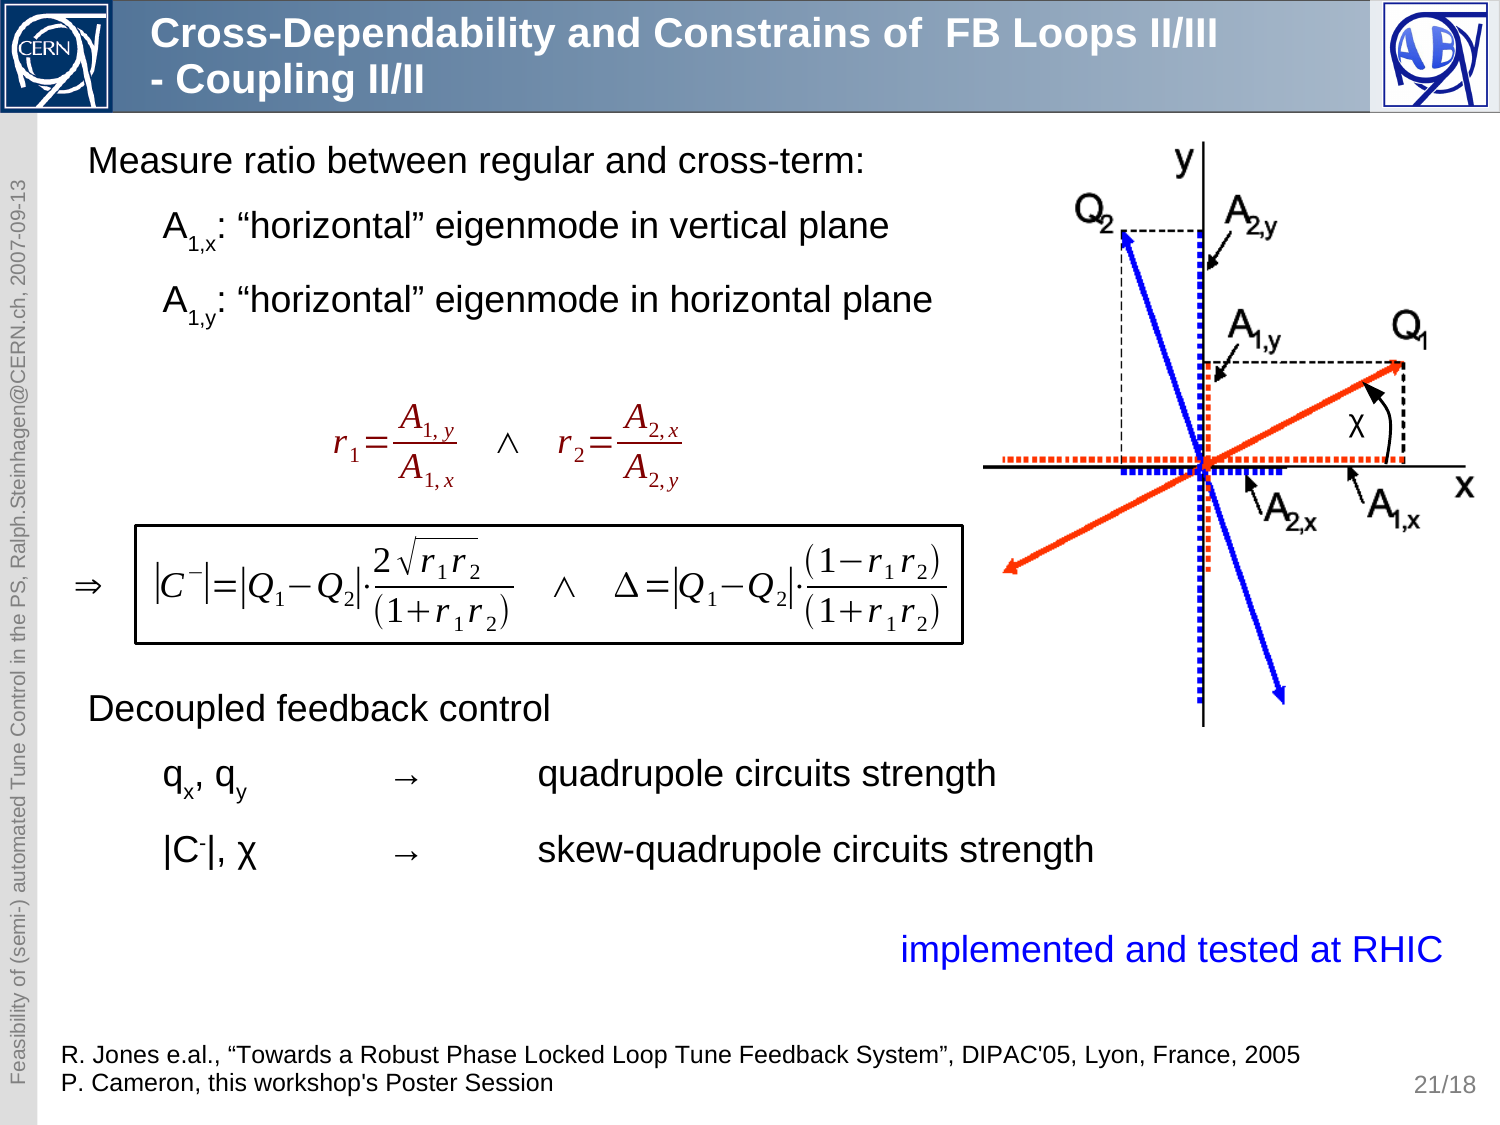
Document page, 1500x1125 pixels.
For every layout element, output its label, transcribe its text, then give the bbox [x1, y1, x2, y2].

list Measure ratio between regular and cross-term: A1,x: “horizontal” eigenmode in vertical plane A1,y: “horizontal” eigenmode in horizontal plane Decoupled feedback control qx, qy → quadrupole circuits strength |C-|, χ → skew-quadrupole circuits strength [137, 527, 961, 642]
picture [1382, 1, 1489, 108]
text_box R. Jones e.al., “Towards a Robust Phase Locked Loop Tune Feedback System”, DIPAC'05, Lyon, France, 2005 P. Cameron, this workshop's Poster Session [46, 1033, 1290, 1105]
text_box χ [1333, 396, 1380, 446]
chart [137, 527, 957, 636]
picture [0, 0, 113, 113]
title Cross-Dependability and Constrains of FB Loops II/III - Coupling II/II [150, 7, 1241, 106]
text_box implemented and tested at RHIC [885, 921, 1459, 979]
list Measure ratio between regular and cross-term: A1,x: “horizontal” eigenmode in vertical plane A1,y: “horizontal” eigenmode in horizontal plane Decoupled feedback control qx, qy → quadrupole circuits strength |C-|, χ → skew-quadrupole circuits strength [87, 137, 1438, 1016]
picture [983, 128, 1483, 727]
chart [59, 395, 957, 636]
